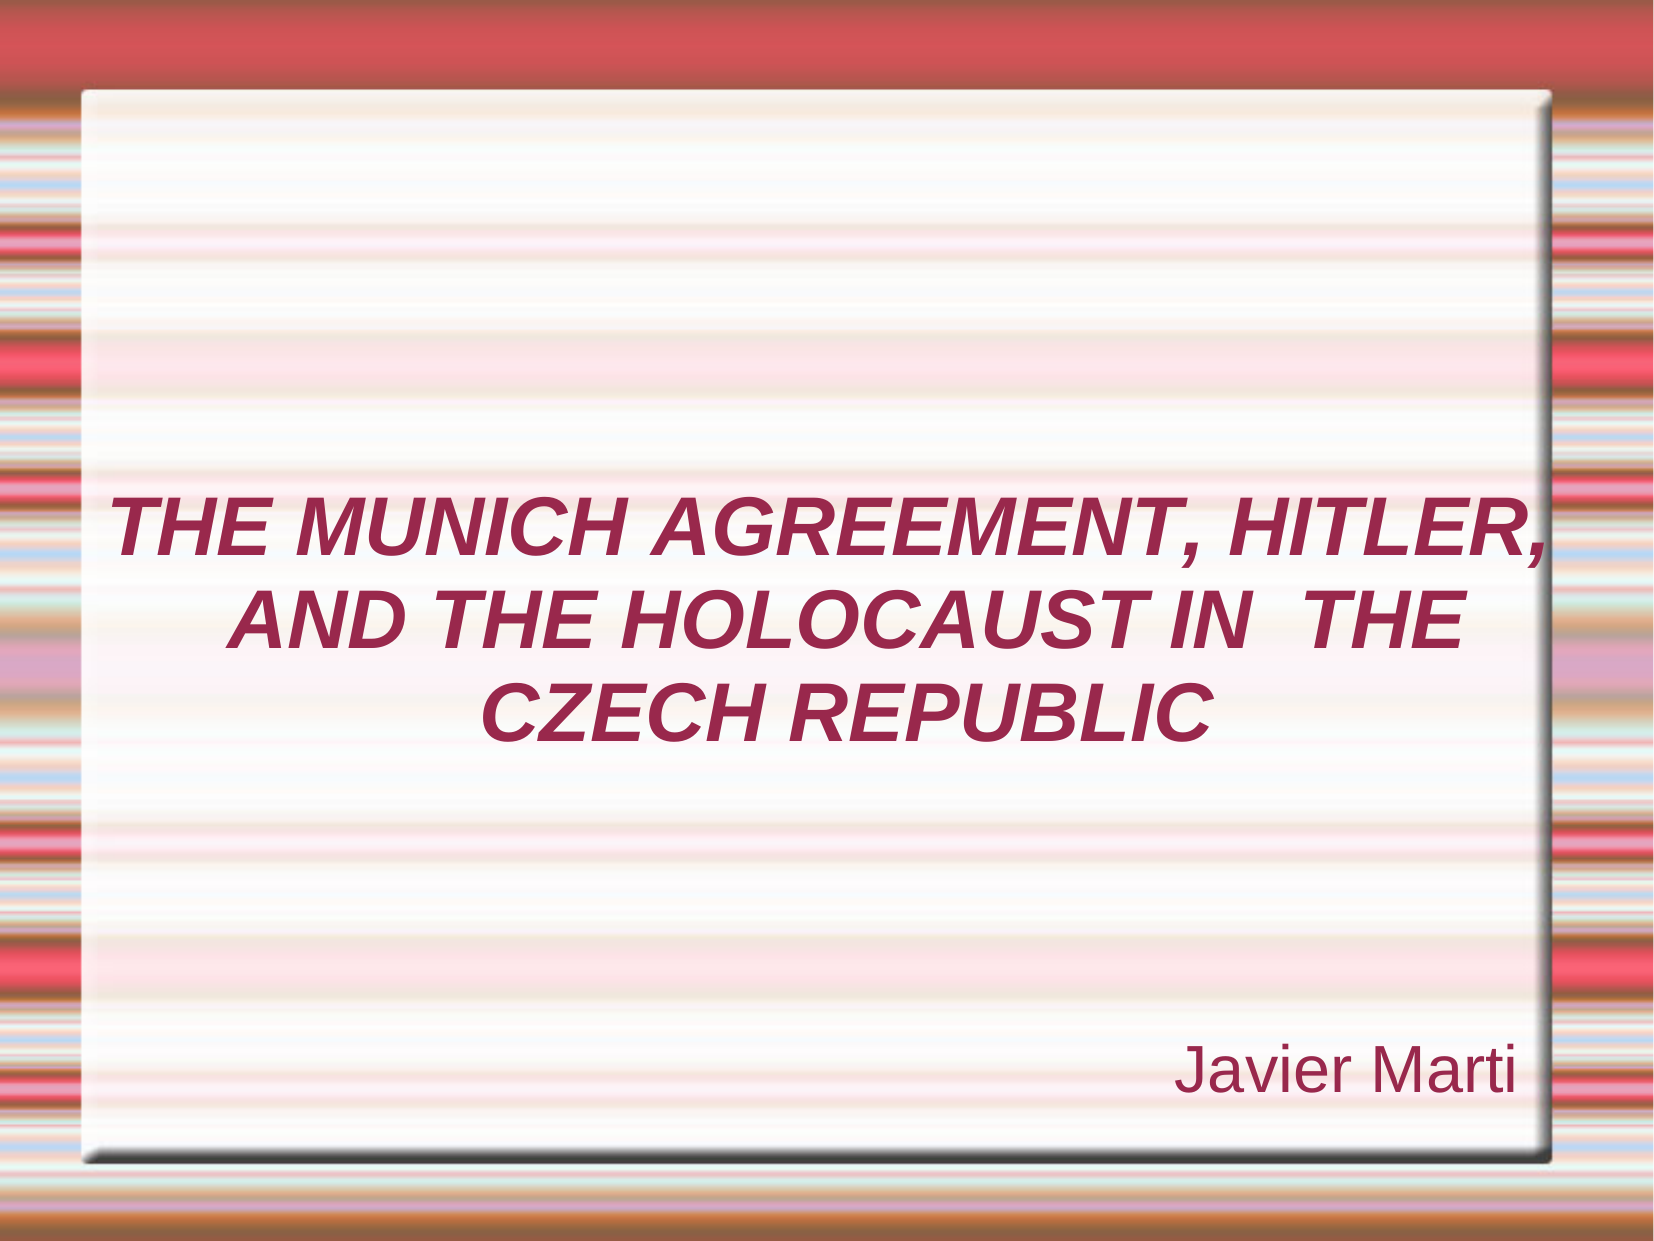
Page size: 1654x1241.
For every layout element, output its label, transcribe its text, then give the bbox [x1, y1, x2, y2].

subtitle Javier Marti [656, 679, 1654, 1241]
title THE MUNICH AGREEMENT, HITLER, AND THE HOLOCAUST IN THE CZECH REPUBLIC [64, 324, 1595, 916]
picture [0, 0, 1654, 1241]
